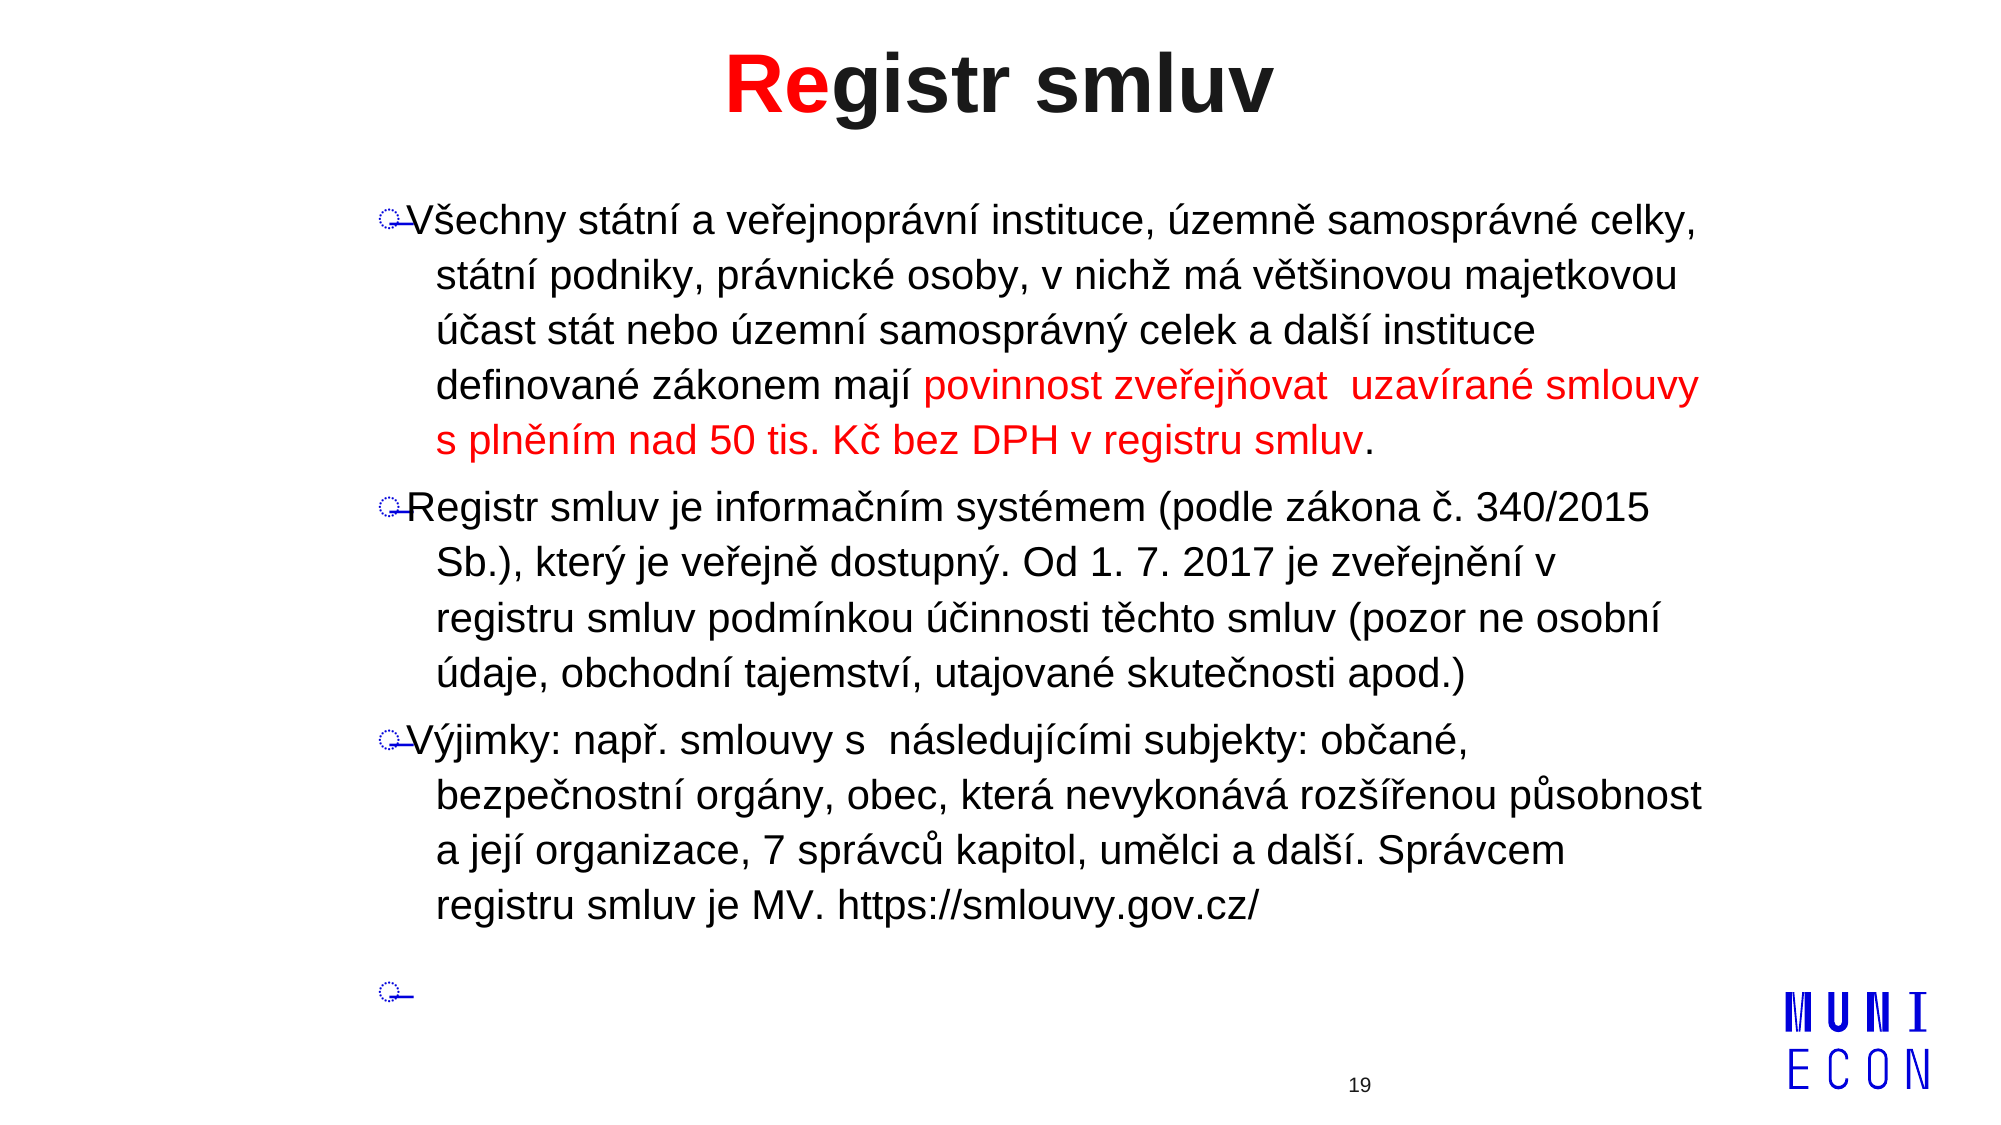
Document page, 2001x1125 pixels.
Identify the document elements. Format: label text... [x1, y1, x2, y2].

text_box [1333, 1061, 1454, 1107]
title Registr smluv [324, 45, 1675, 126]
list Všechny státní a veřejnoprávní instituce, územně samosprávné celky, státní podniky, právnické osoby, v nichž má většinovou majetkovou účast stát nebo územní samosprávný celek a další instituce definované zákonem mají povinnost zveřejňovat uzavírané smlouvy s plněním nad 50 tis. Kč bez DPH v registru smluv. Registr smluv je informačním systémem (podle zákona č. 340/2015 Sb.), který je veřejně dostupný. Od 1. 7. 2017 je zveřejnění v registru smluv podmínkou účinnosti těchto smluv (pozor ne osobní údaje, obchodní tajemství, utajované skutečnosti apod.) Výjimky: např. smlouvy s následujícími subjekty: občané, bezpečnostní orgány, obec, která nevykonává rozšířenou působnost a její organizace, 7 správců kapitol, umělci a další. Správcem registru smluv je MV. https://smlouvy.gov.cz/ [353, 187, 1704, 1031]
